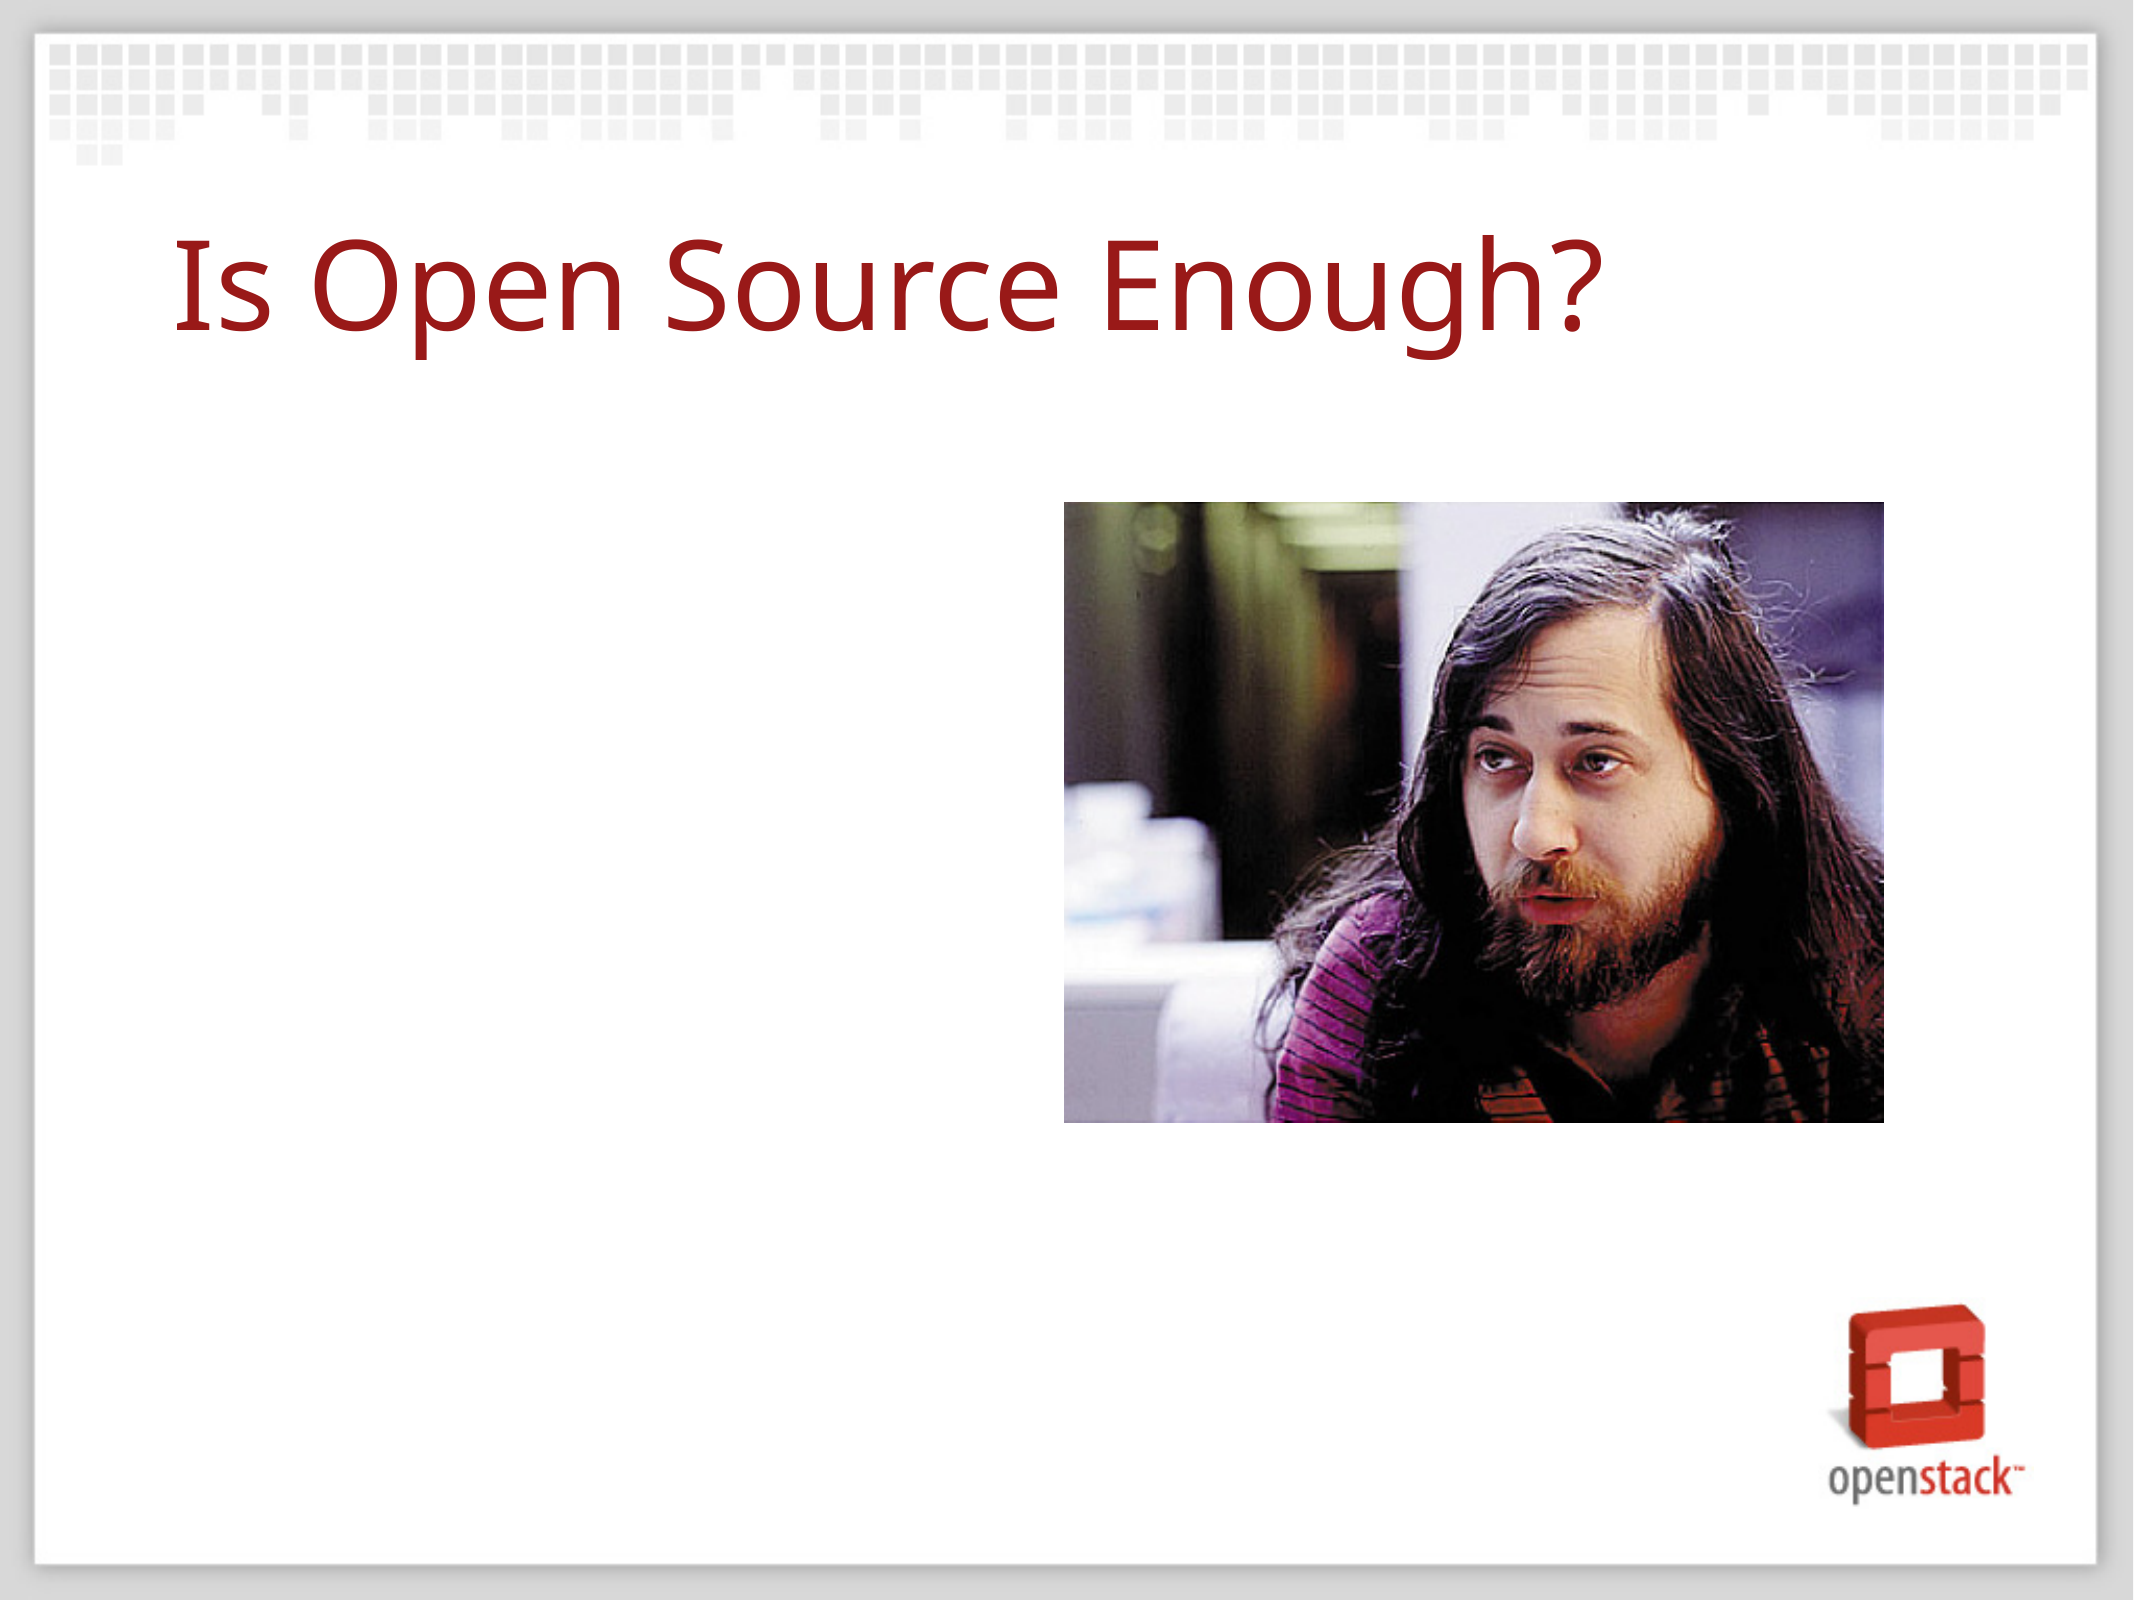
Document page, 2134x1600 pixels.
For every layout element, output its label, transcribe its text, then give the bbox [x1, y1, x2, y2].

picture [0, 0, 2134, 1600]
title Is Open Source Enough? [164, 196, 1969, 756]
